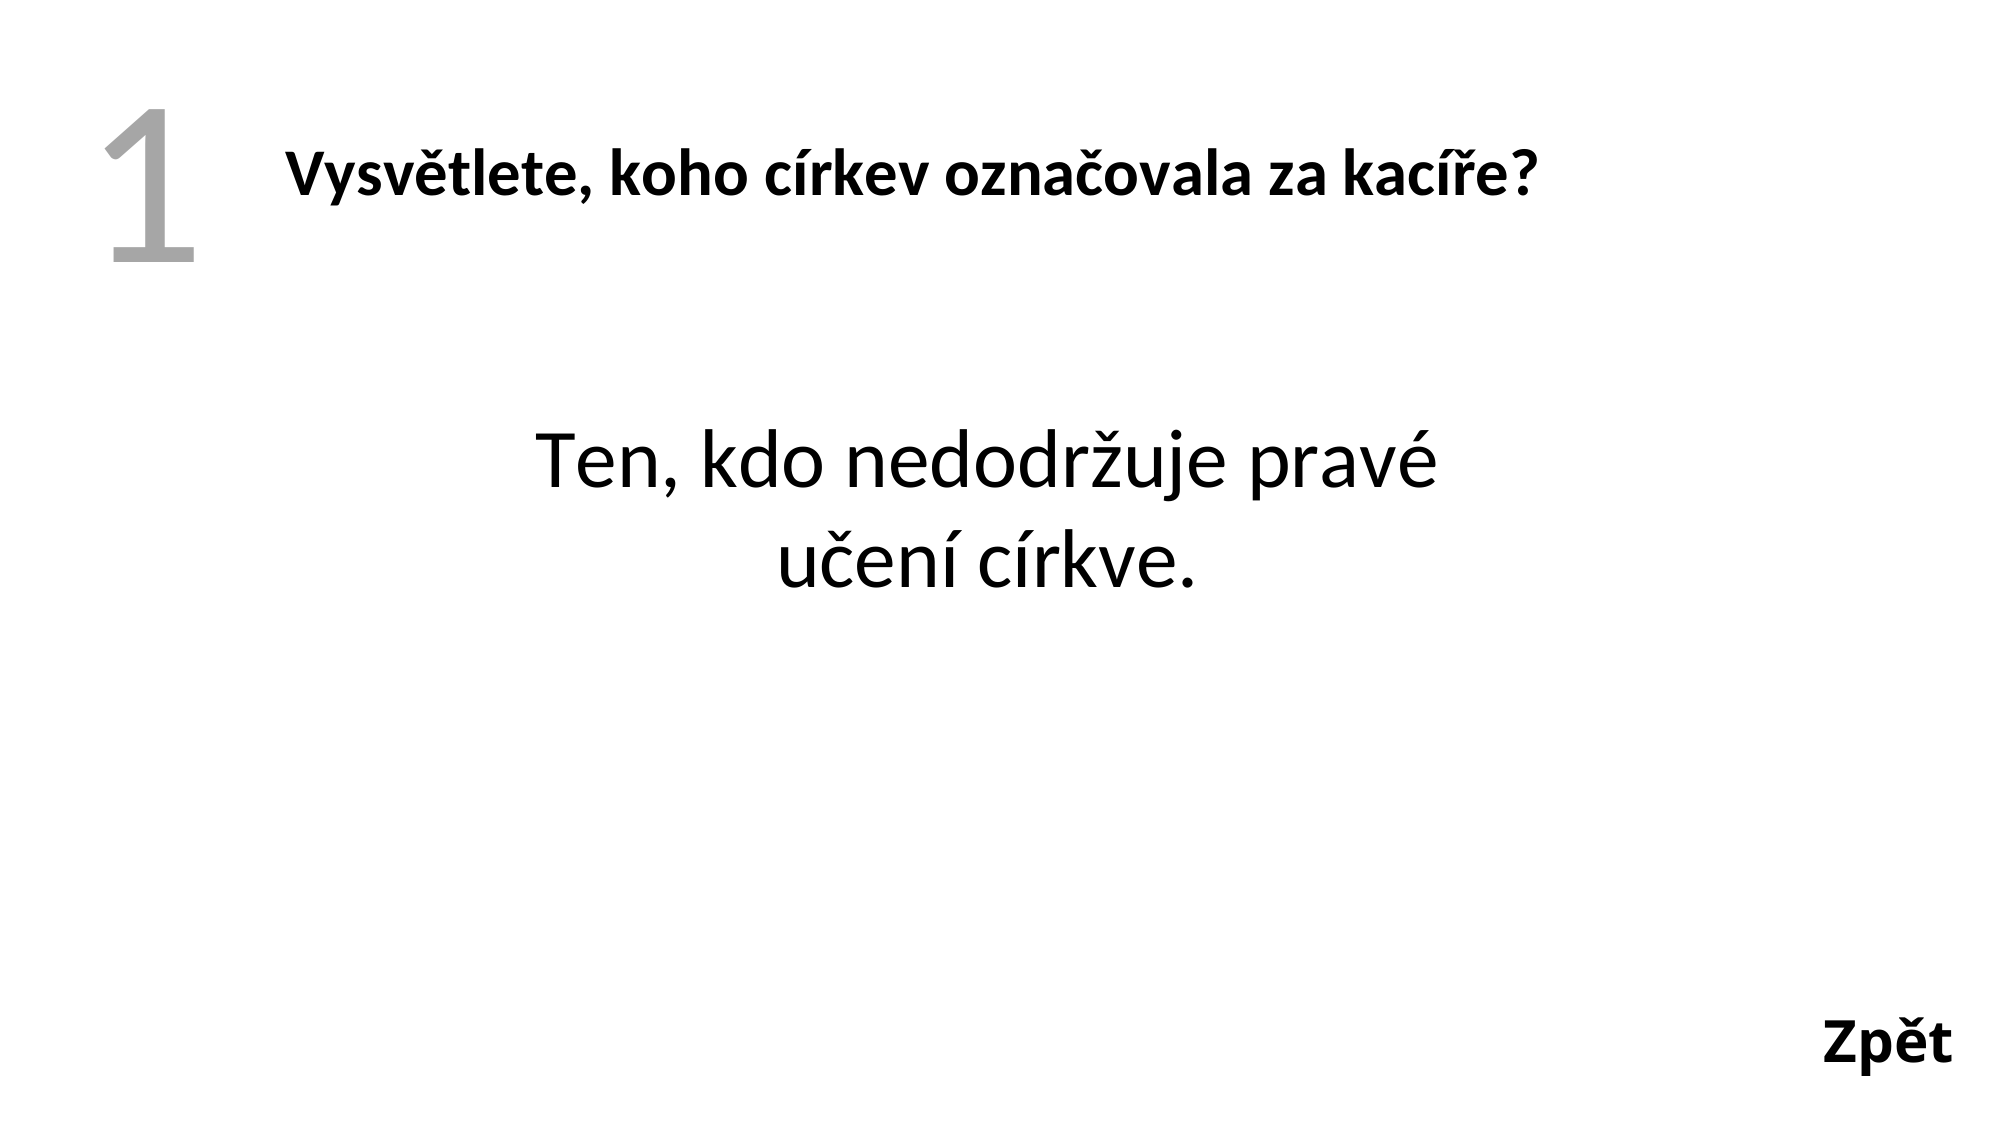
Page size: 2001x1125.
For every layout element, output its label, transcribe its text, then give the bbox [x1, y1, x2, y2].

text_box Vysvětlete, koho církev označovala za kacíře? [255, 121, 1606, 217]
text_box Zpět [1809, 996, 1970, 1083]
text_box Ten, kdo nedodržuje pravé učení církve. [517, 396, 1458, 612]
text_box 1 [69, 17, 220, 319]
